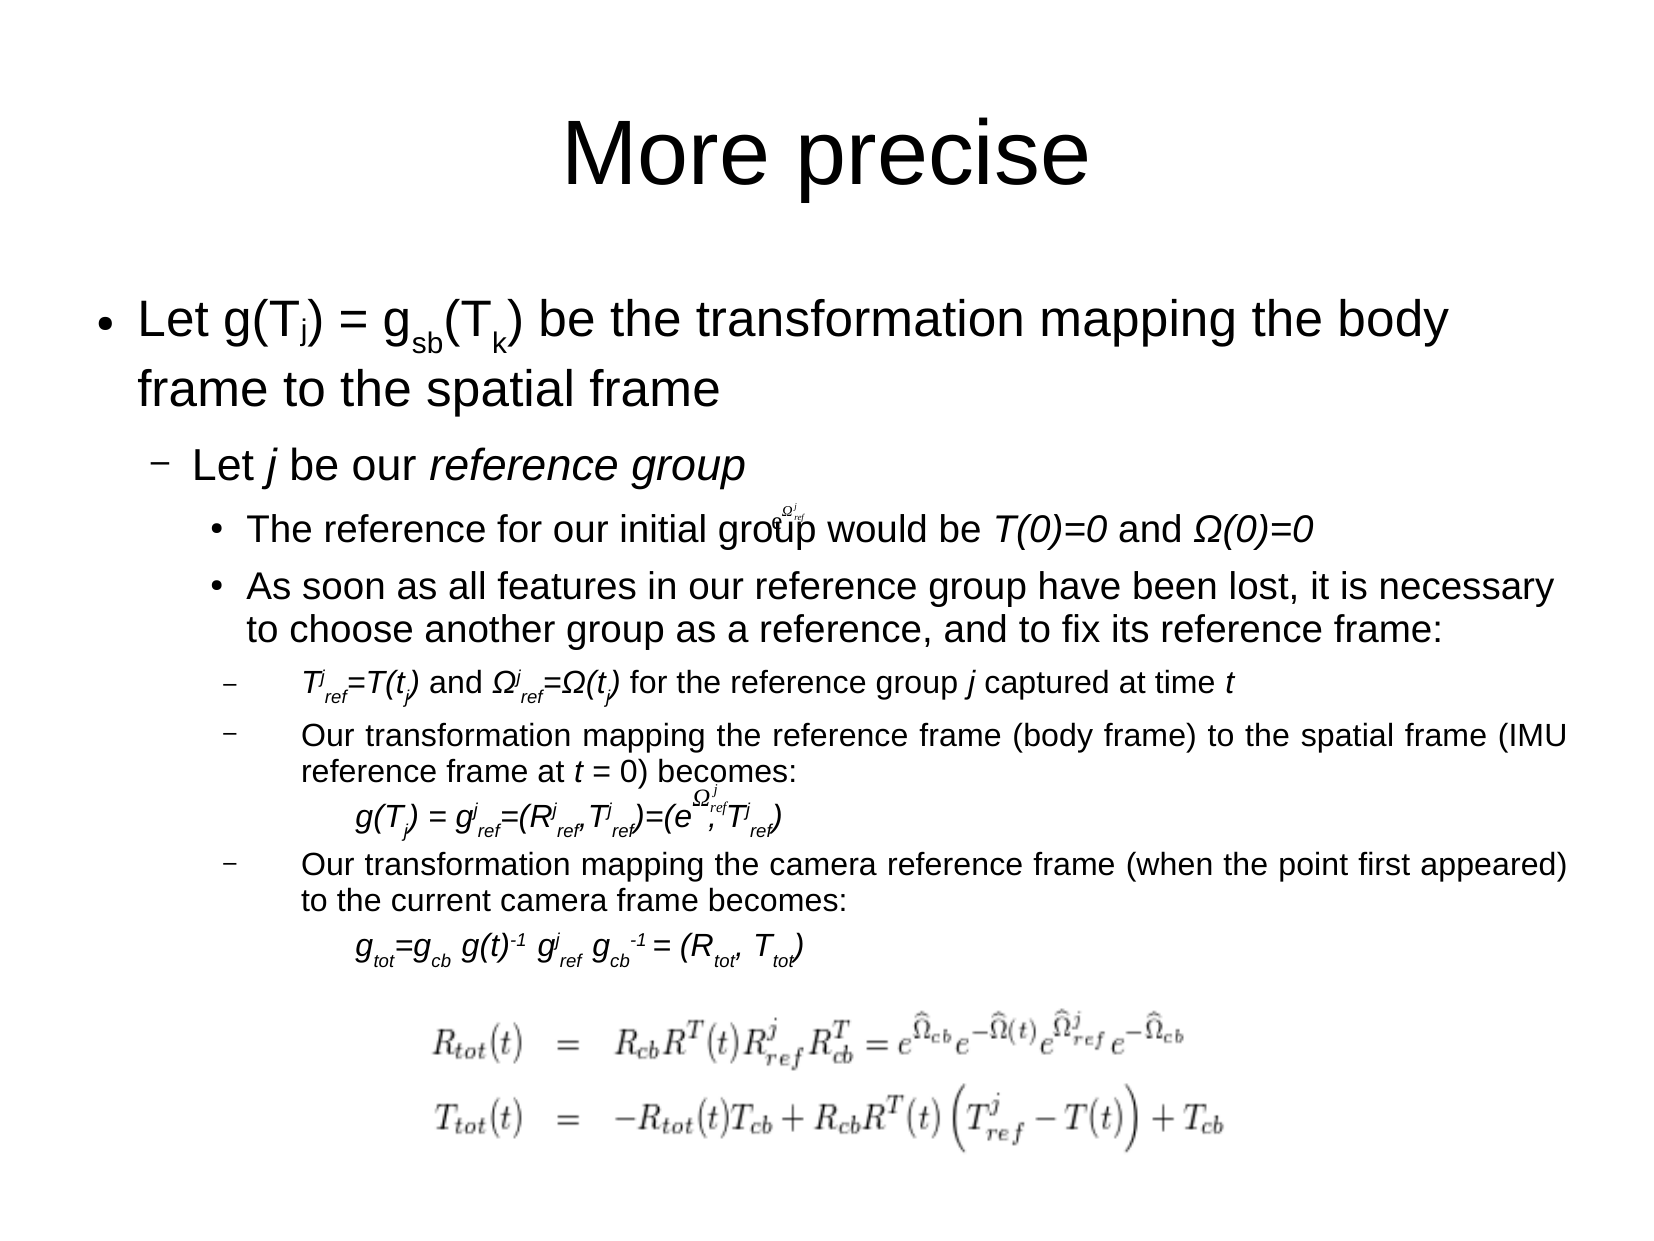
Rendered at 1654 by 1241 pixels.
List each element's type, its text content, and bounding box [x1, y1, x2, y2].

title More precise [82, 49, 1571, 257]
picture [420, 989, 1228, 1157]
list Let g(Tj) = gsb(Tk) be the transformation mapping the body frame to the spatial frame Let j be our reference group The reference for our initial group would be T(0)=0 and Ω(0)=0 As soon as all features in our reference group have been lost, it is necessary to choose another group as a reference, and to fix its reference frame: Tjref=T(tj) and Ωjref=Ω(tj) for the reference group j captured at time t Our transformation mapping the reference frame (body frame) to the spatial frame (IMU reference frame at t = 0) becomes: g(Tj) = gjref=(Rjref,Tjref)=(e , Tjref) Our transformation mapping the camera reference frame (when the point first appeared) to the current camera frame becomes: gtot=gcb g(t)-1 gjref gcb-1 = (Rtot, Ttot) [82, 290, 1571, 1010]
